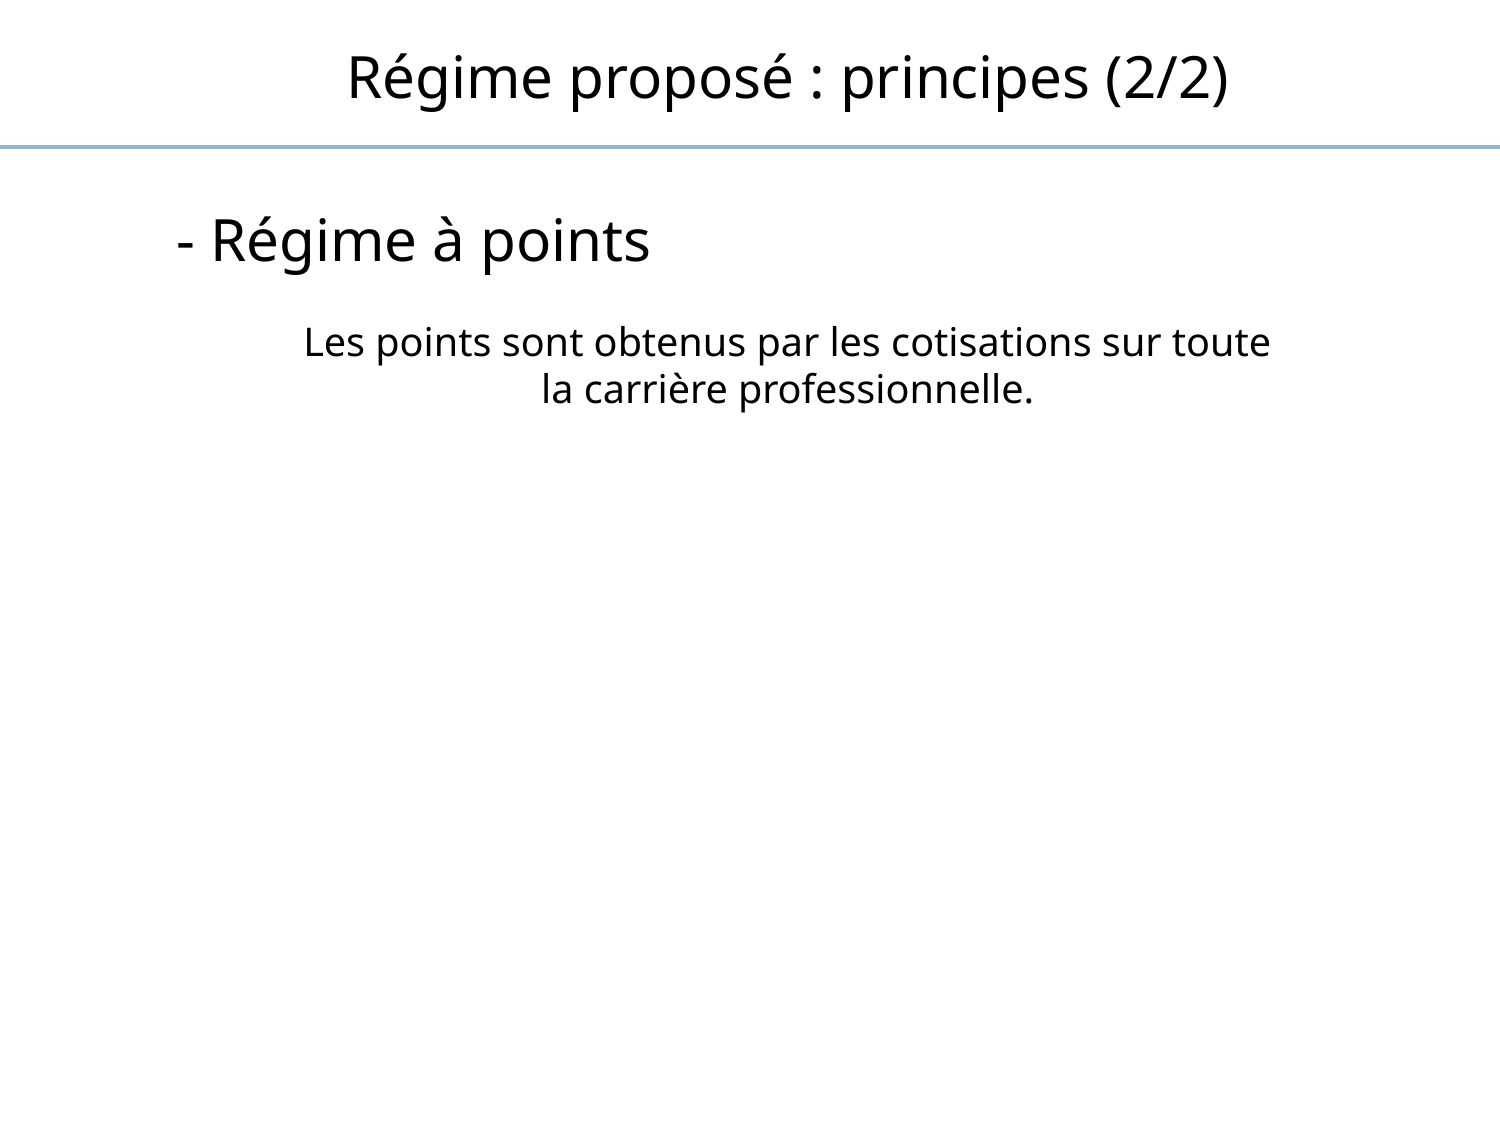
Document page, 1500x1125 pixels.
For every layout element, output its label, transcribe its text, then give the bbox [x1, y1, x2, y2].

text_box - Régime à points [50, 195, 779, 281]
text_box Les points sont obtenus par les cotisations sur toute la carrière professionnelle. [295, 309, 1281, 419]
text_box Régime proposé : principes (2/2) [172, 32, 1403, 118]
